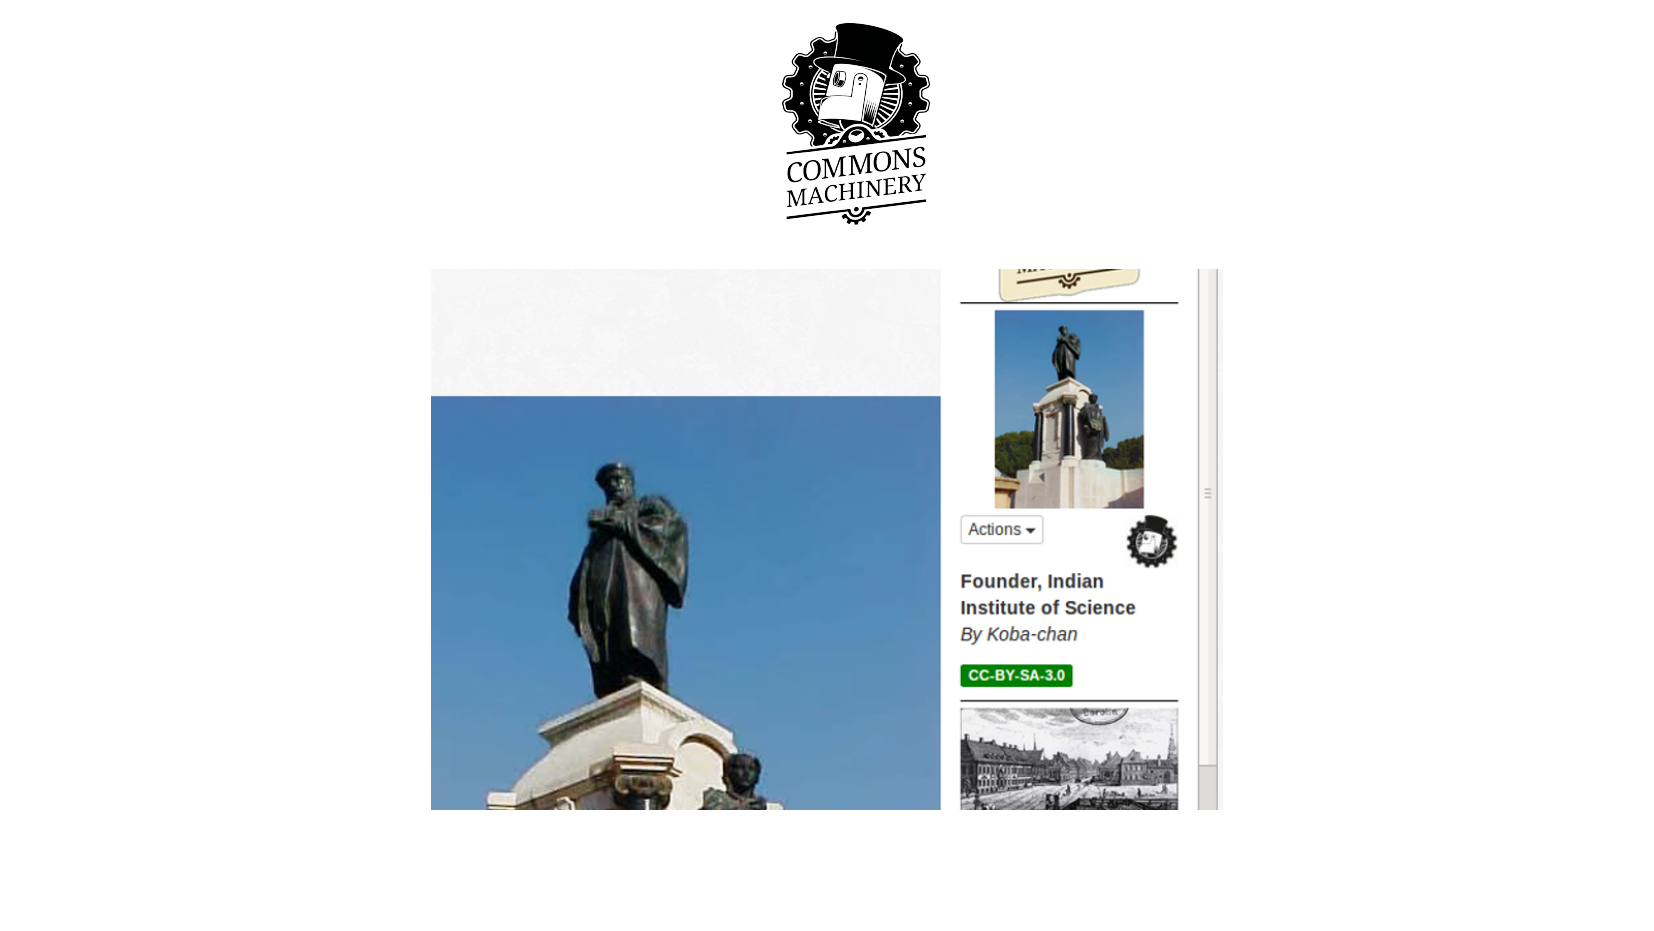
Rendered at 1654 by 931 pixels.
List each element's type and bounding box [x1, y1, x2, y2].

picture [431, 269, 1223, 810]
picture [782, 23, 930, 225]
